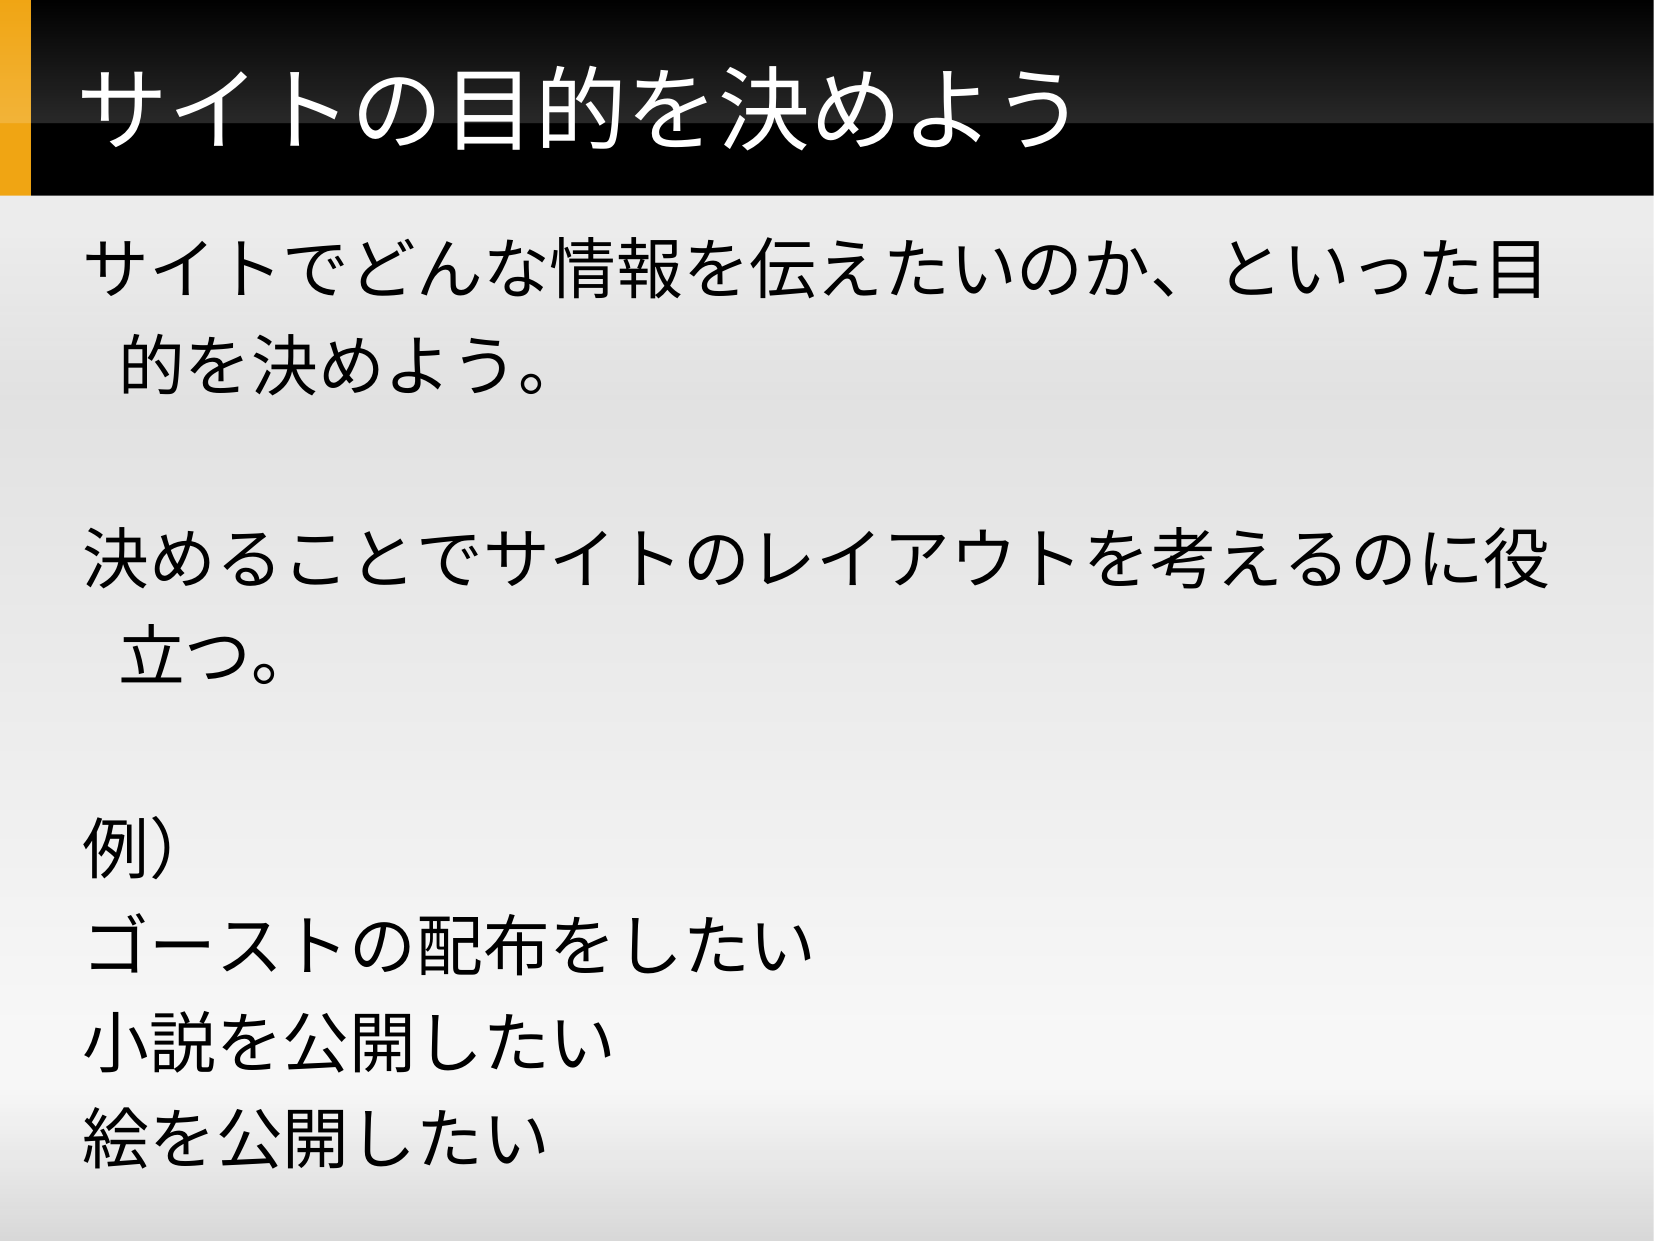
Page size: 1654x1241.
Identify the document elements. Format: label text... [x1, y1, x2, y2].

title サイトの目的を決めよう [76, 0, 1565, 208]
picture [0, 0, 1654, 1241]
subtitle サイトでどんな情報を伝えたいのか、といった目的を決めよう。 決めることでサイトのレイアウトを考えるのに役立つ。 例） ゴーストの配布をしたい 小説を公開したい 絵を公開したい [82, 290, 1571, 1109]
